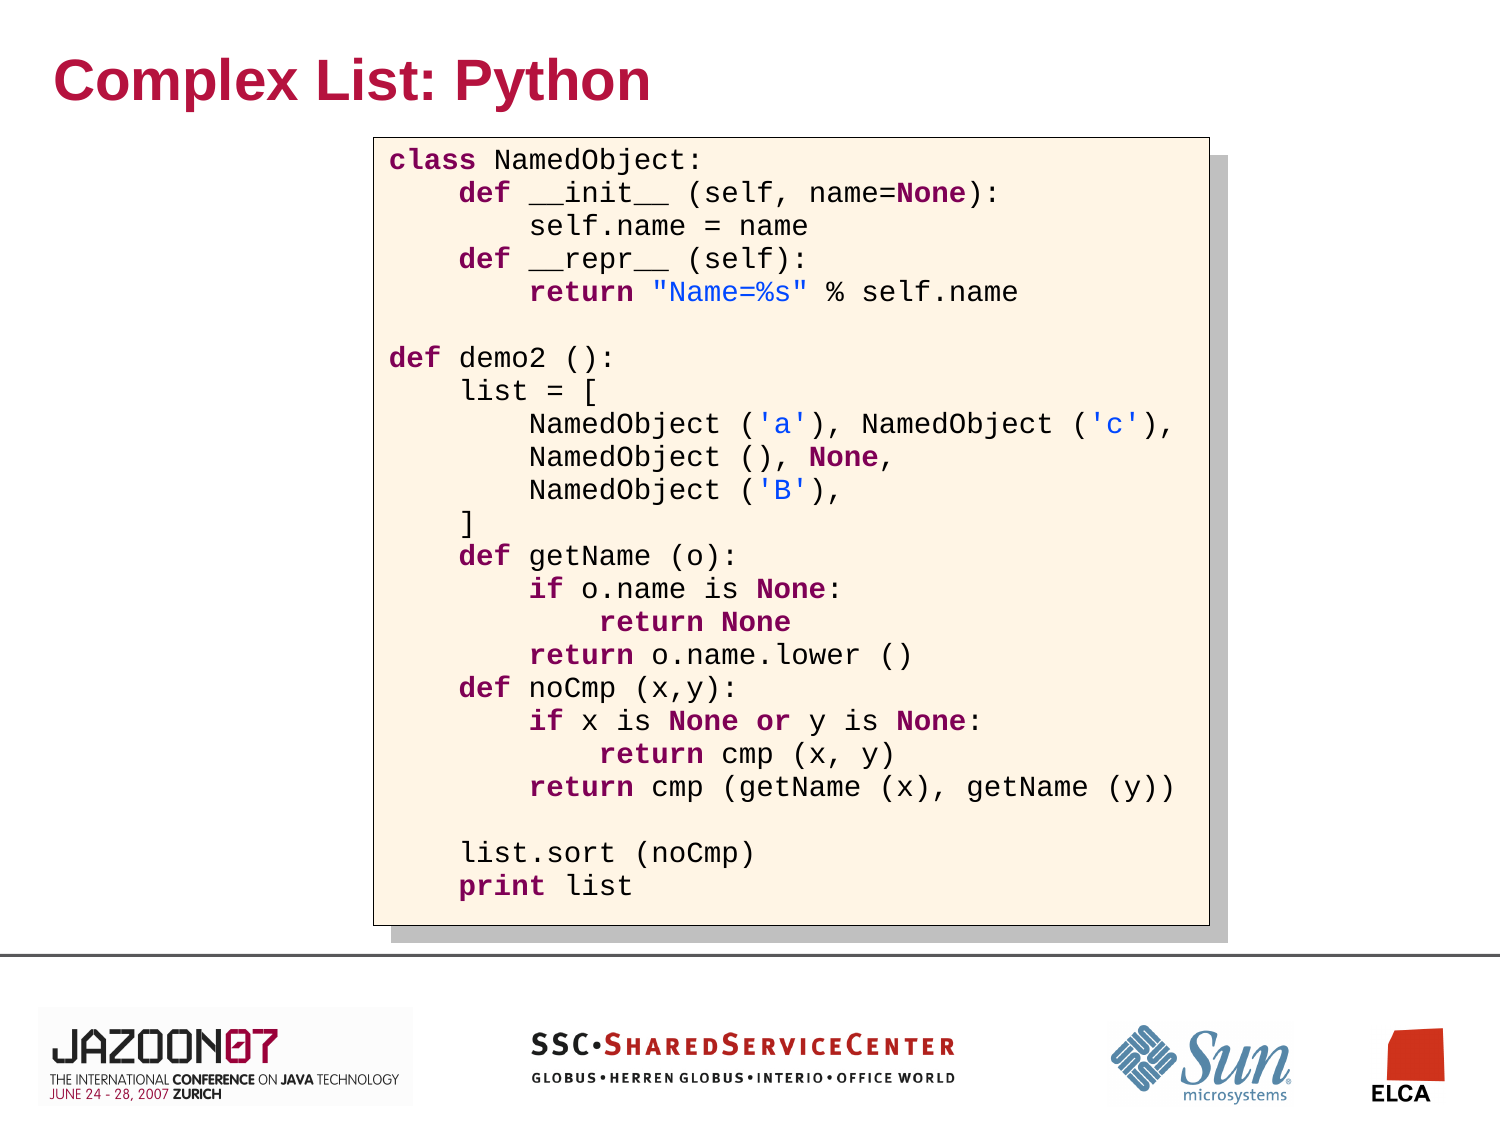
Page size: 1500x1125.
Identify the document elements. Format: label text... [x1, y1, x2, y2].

title Complex List: Python [53, 59, 1447, 185]
text_box class NamedObject: def __init__ (self, name=None): self.name = name def __repr__ (self): return "Name=%s" % self.name def demo2 (): list = [ NamedObject ('a'), NamedObject ('c'), NamedObject (), None, NamedObject ('B'), ] def getName (o): if o.name is None: return None return o.name.lower () def noCmp (x,y): if x is None or y is None: return cmp (x, y) return cmp (getName (x), getName (y)) list.sort (noCmp) print list [373, 137, 1210, 926]
picture [531, 1032, 955, 1083]
picture [38, 1007, 413, 1106]
picture [1107, 1021, 1294, 1107]
picture [1370, 1025, 1446, 1105]
